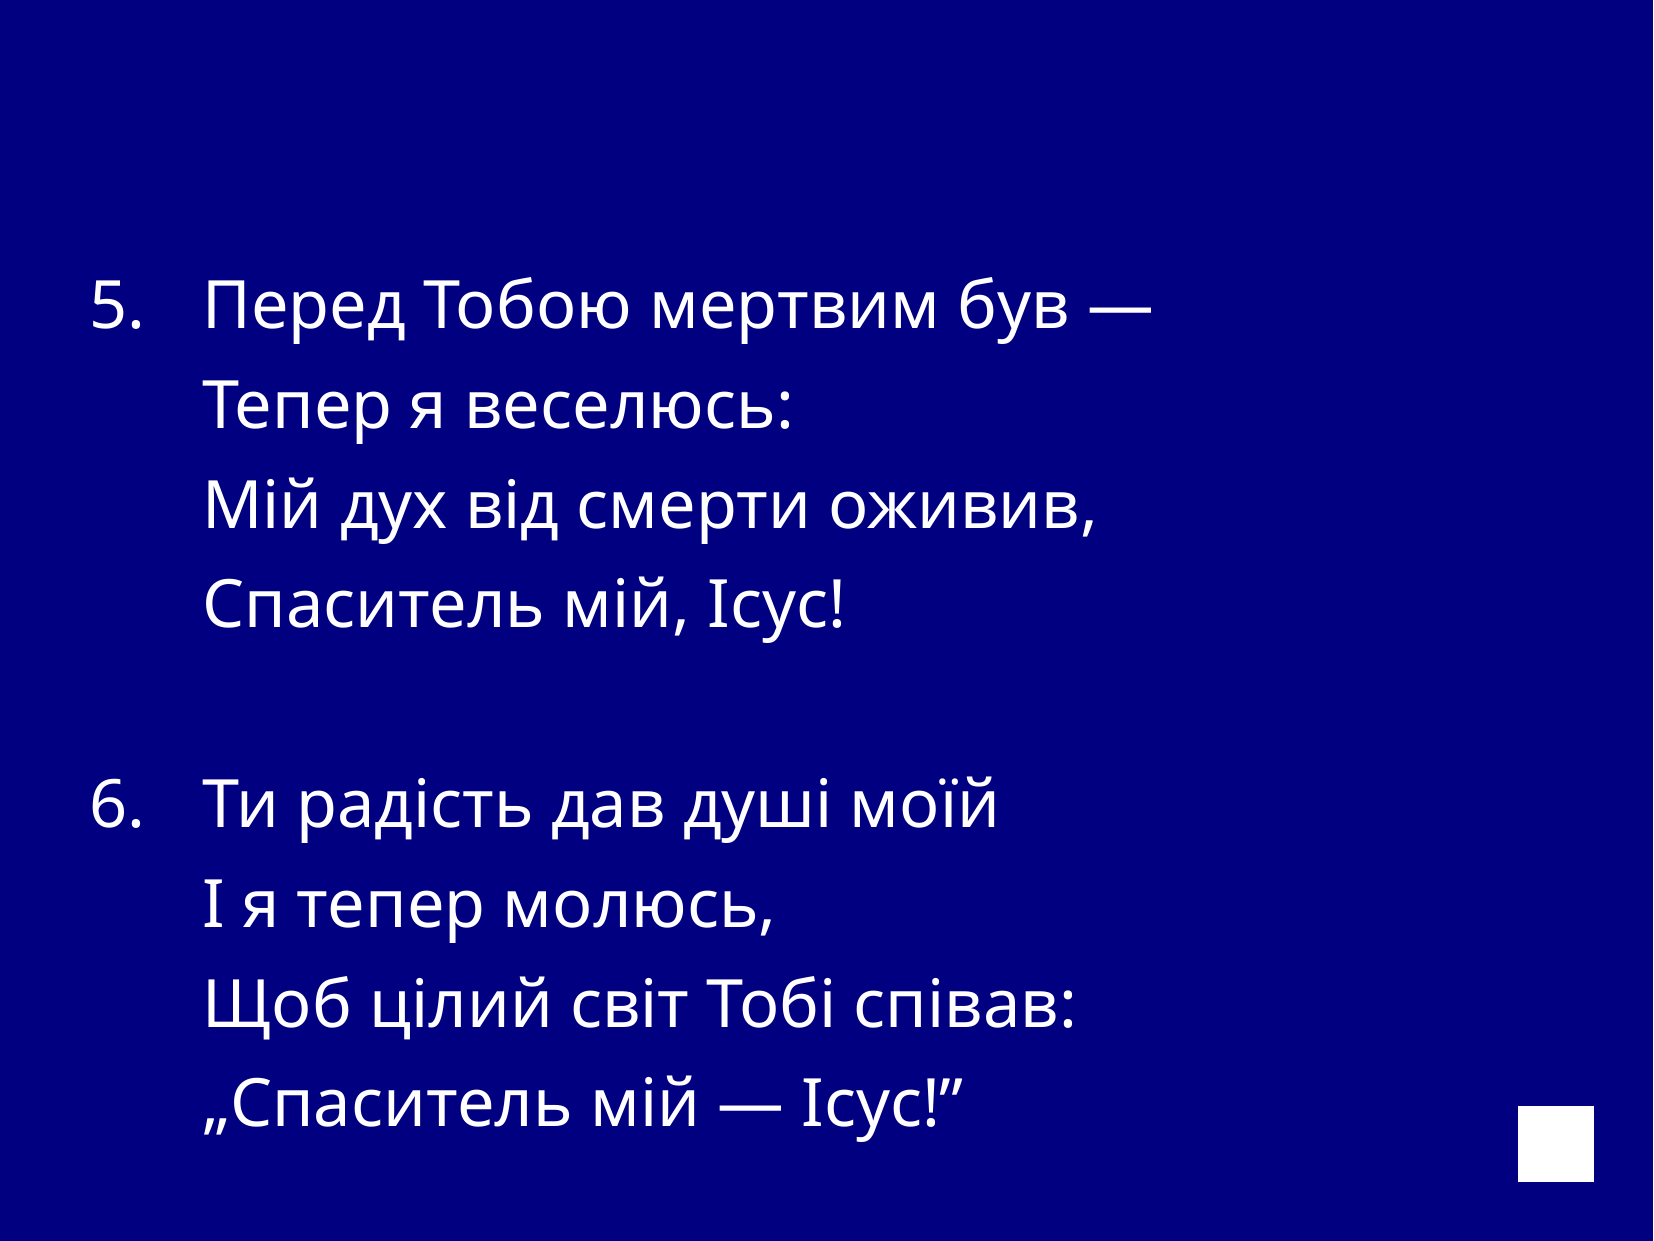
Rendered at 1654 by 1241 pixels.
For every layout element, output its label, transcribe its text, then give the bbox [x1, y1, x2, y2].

text_box [1518, 1106, 1594, 1182]
text_box 5. Перед Тобою мертвим був ― Тепер я веселюсь: Мій дух від смерти оживив, Спаситель мій, Ісус! 6. Ти радість дав душі моїй І я тепер молюсь, Щоб цілий світ Тобі співав: „Спаситель мій ― Ісус!” [75, 150, 1576, 1163]
